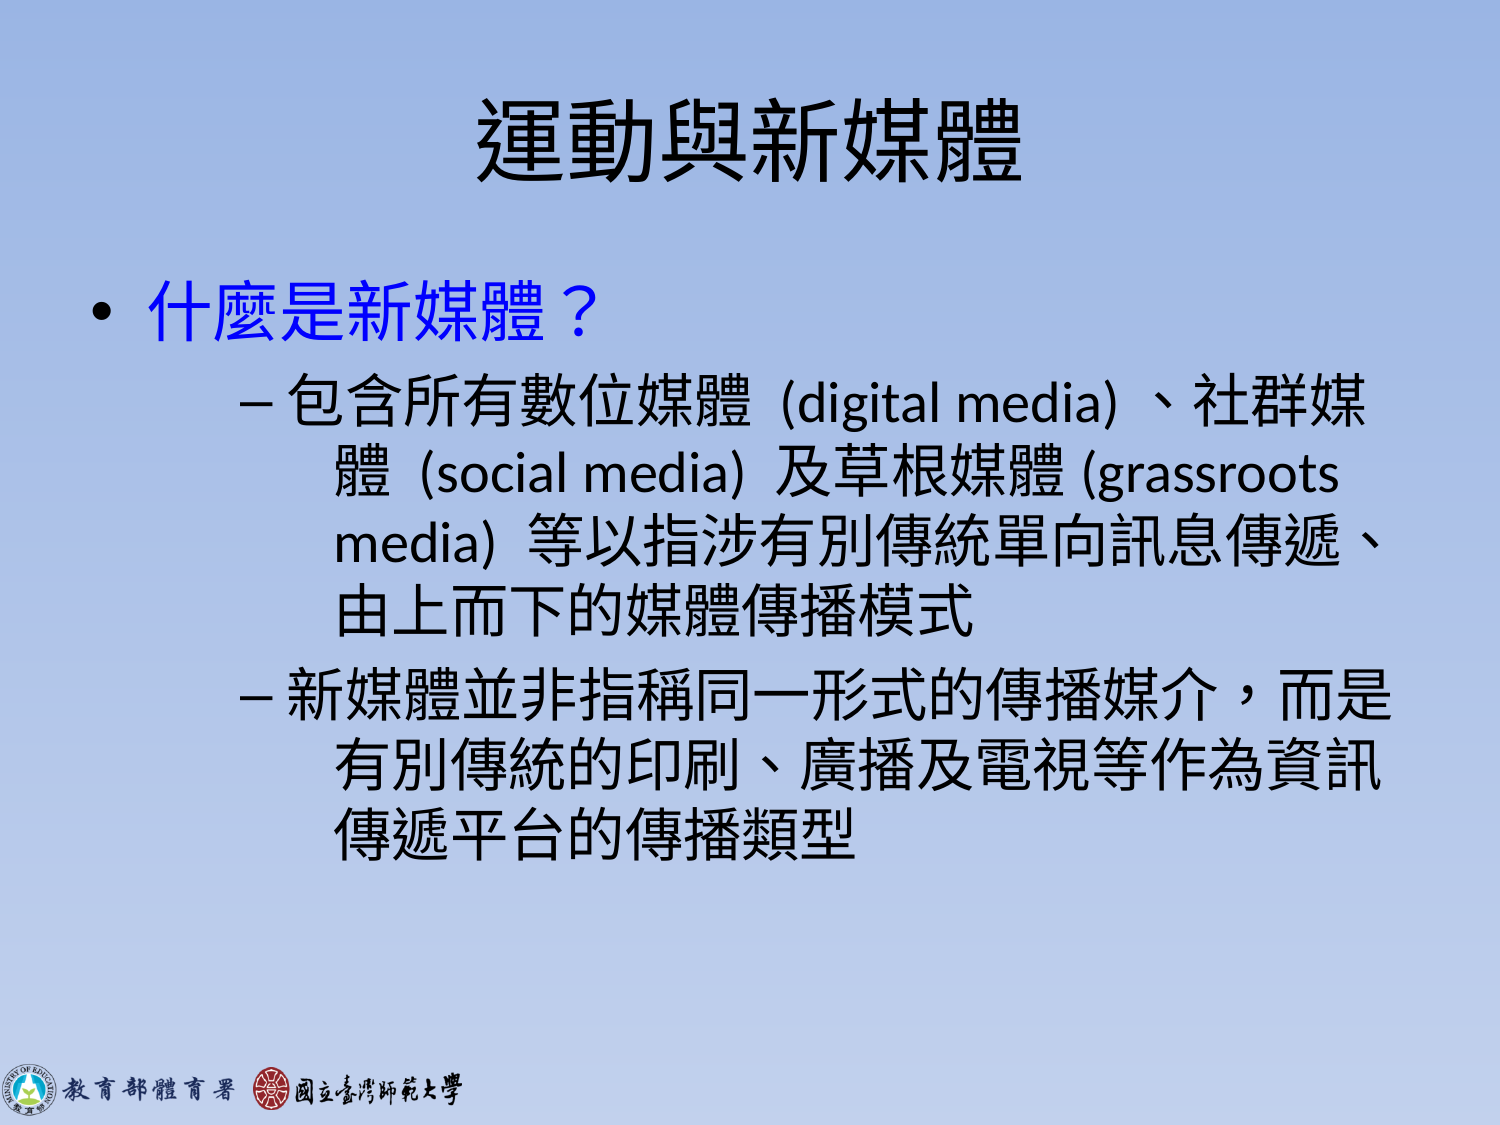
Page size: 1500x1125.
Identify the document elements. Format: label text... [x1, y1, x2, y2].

list 什麼是新媒體？ 包含所有數位媒體 (digital media)、社群媒體 (social media) 及草根媒體(grassroots media) 等以指涉有別傳統單向訊息傳遞、由上而下的媒體傳播模式 新媒體並非指稱同一形式的傳播媒介，而是有別傳統的印刷、廣播及電視等作為資訊傳遞平台的傳播類型 [75, 262, 1426, 1005]
title 運動與新媒體 [75, 45, 1426, 233]
